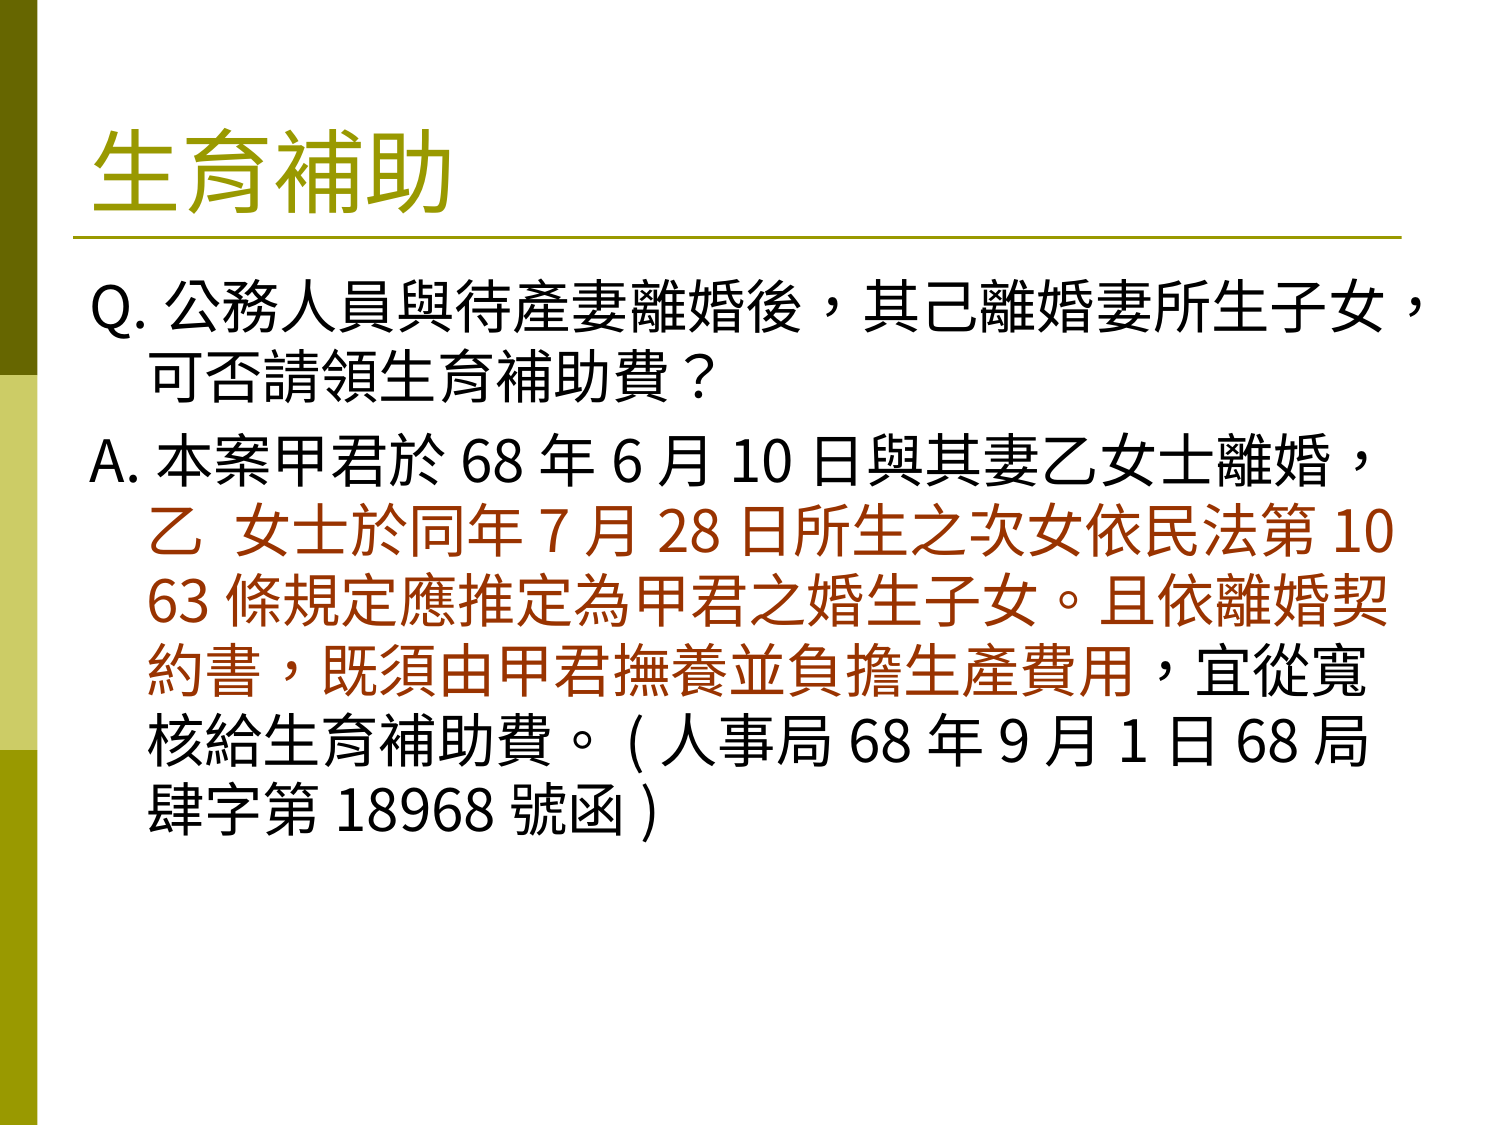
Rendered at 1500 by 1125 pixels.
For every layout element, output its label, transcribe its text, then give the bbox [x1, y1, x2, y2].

list Q.公務人員與待產妻離婚後，其己離婚妻所生子女，可否請領生育補助費？ A.本案甲君於68年6月10日與其妻乙女士離婚，乙 女士於同年7月28日所生之次女依民法第1063條規定應推定為甲君之婚生子女。且依離婚契約書，既須由甲君撫養並負擔生產費用，宜從寬核給生育補助費。(人事局68年9月1日68局肆字第18968號函) [75, 262, 1426, 1006]
title 生育補助 [75, 45, 1426, 233]
